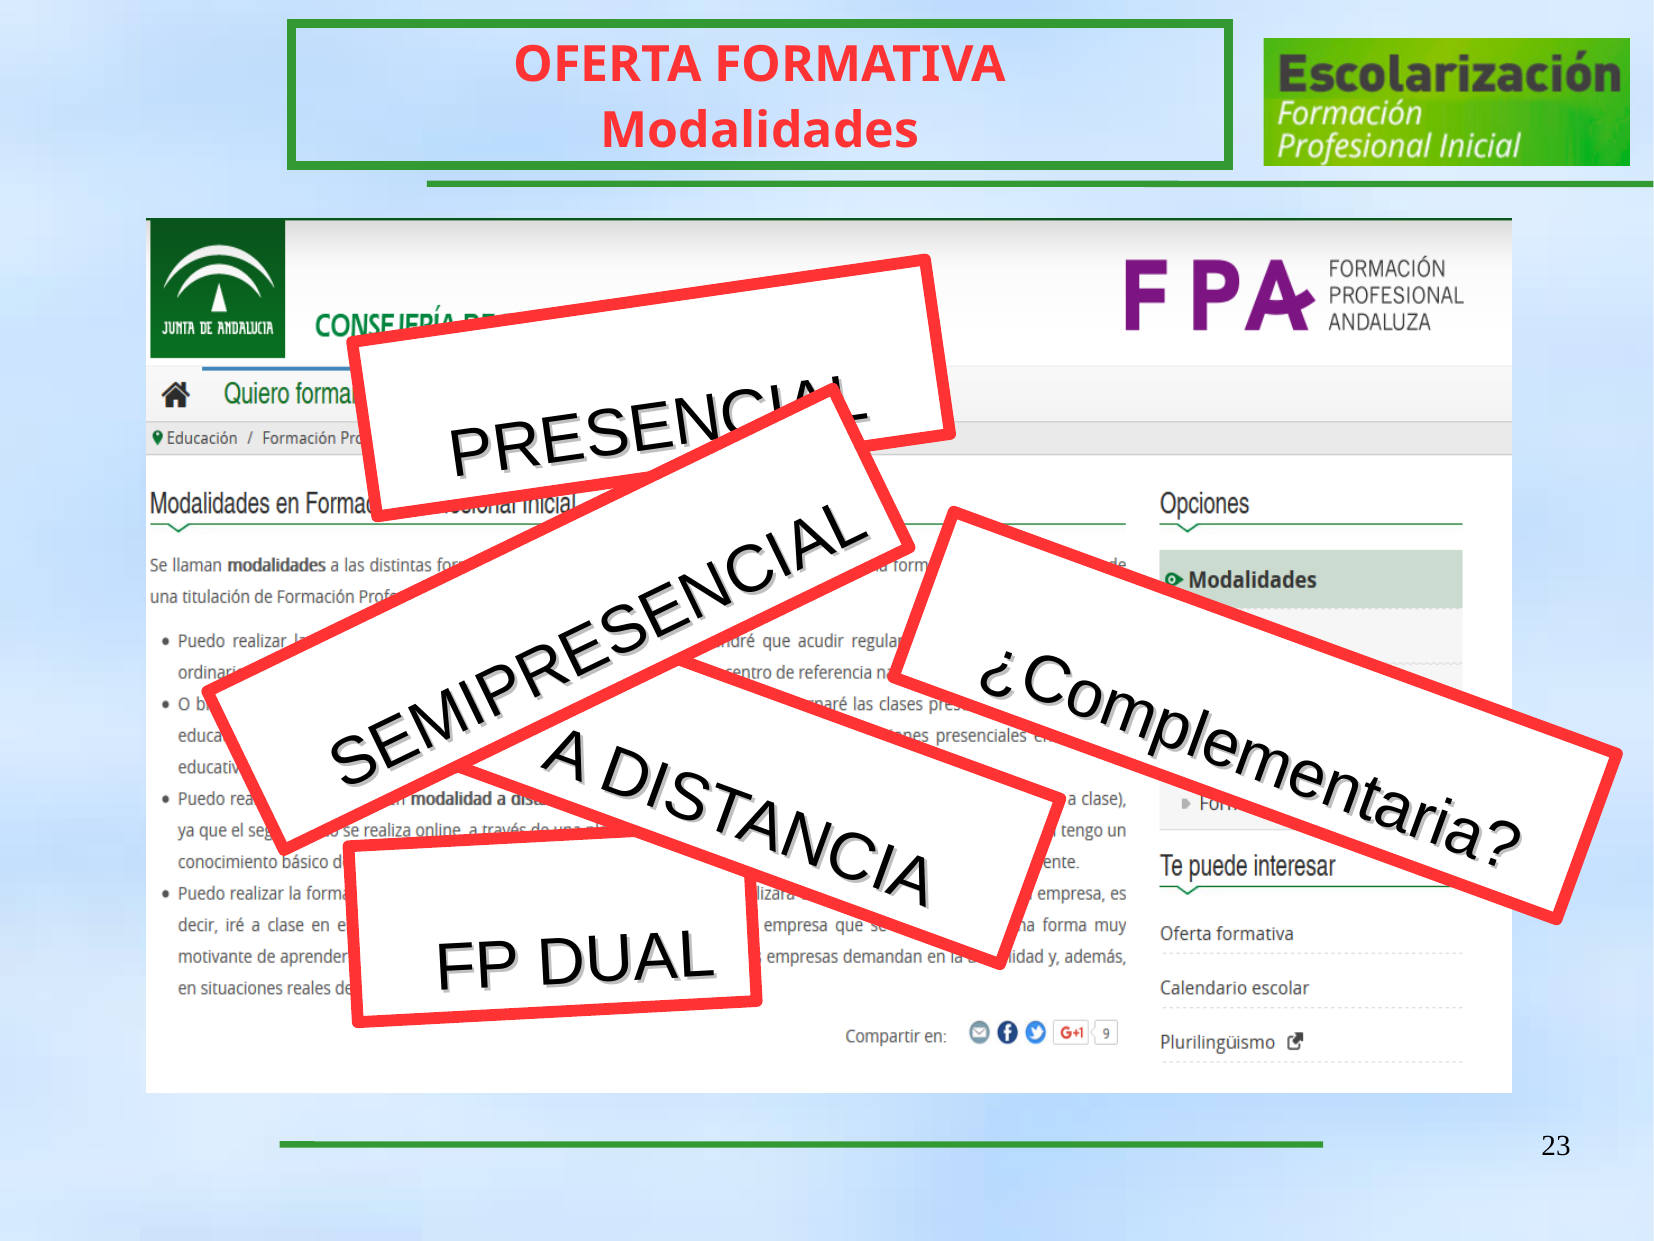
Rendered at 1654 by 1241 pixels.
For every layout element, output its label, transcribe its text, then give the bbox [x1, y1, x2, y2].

text_box PRESENCIAL [352, 259, 951, 517]
text_box OFERTA FORMATIVA Modalidades [291, 23, 1229, 166]
text_box FP DUAL [348, 832, 757, 1023]
text_box ¿Complementaria? [893, 511, 1617, 920]
picture [0, 0, 1654, 1241]
text_box SEMIPRESENCIAL [207, 388, 910, 850]
text_box A DISTANCIA [465, 662, 1061, 965]
